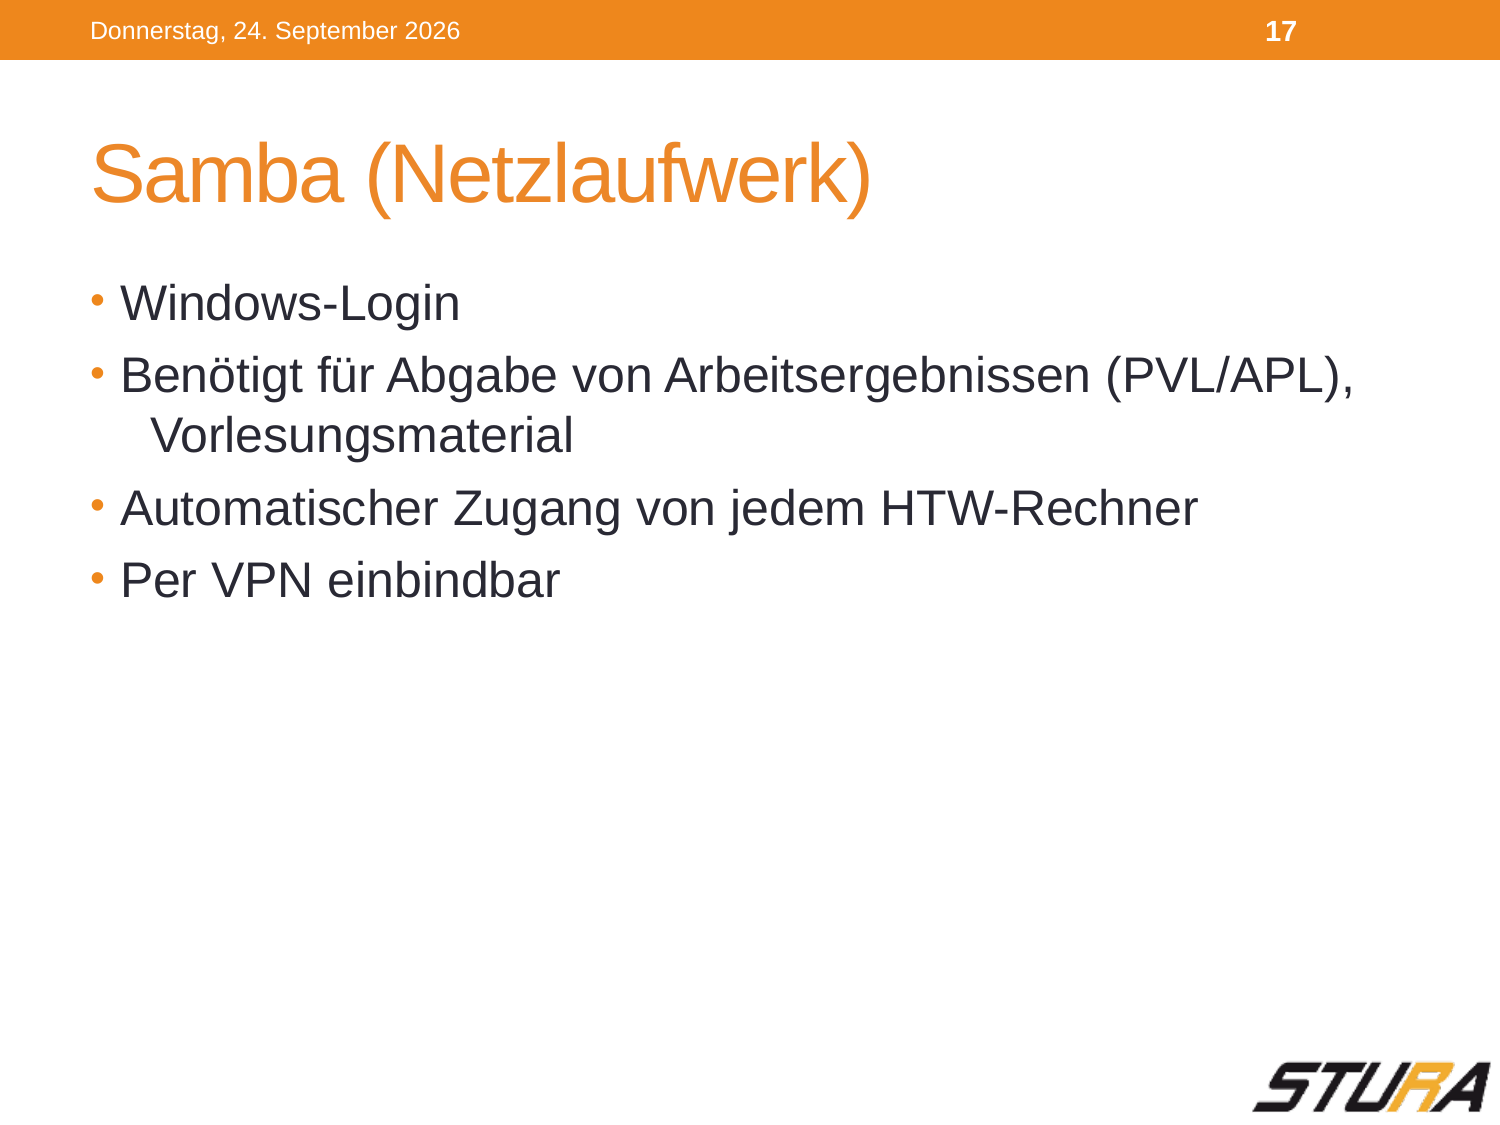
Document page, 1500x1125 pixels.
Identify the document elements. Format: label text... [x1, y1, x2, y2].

list Windows-Login Benötigt für Abgabe von Arbeitsergebnissen (PVL/APL), Vorlesungsmaterial Automatischer Zugang von jedem HTW-Rechner Per VPN einbindbar [75, 262, 1426, 641]
text_box ‹Nr.› [1250, 3, 1426, 57]
text_box Mittwoch, 21. September 16 [75, 3, 550, 57]
title Samba (Netzlaufwerk) [75, 87, 1426, 251]
